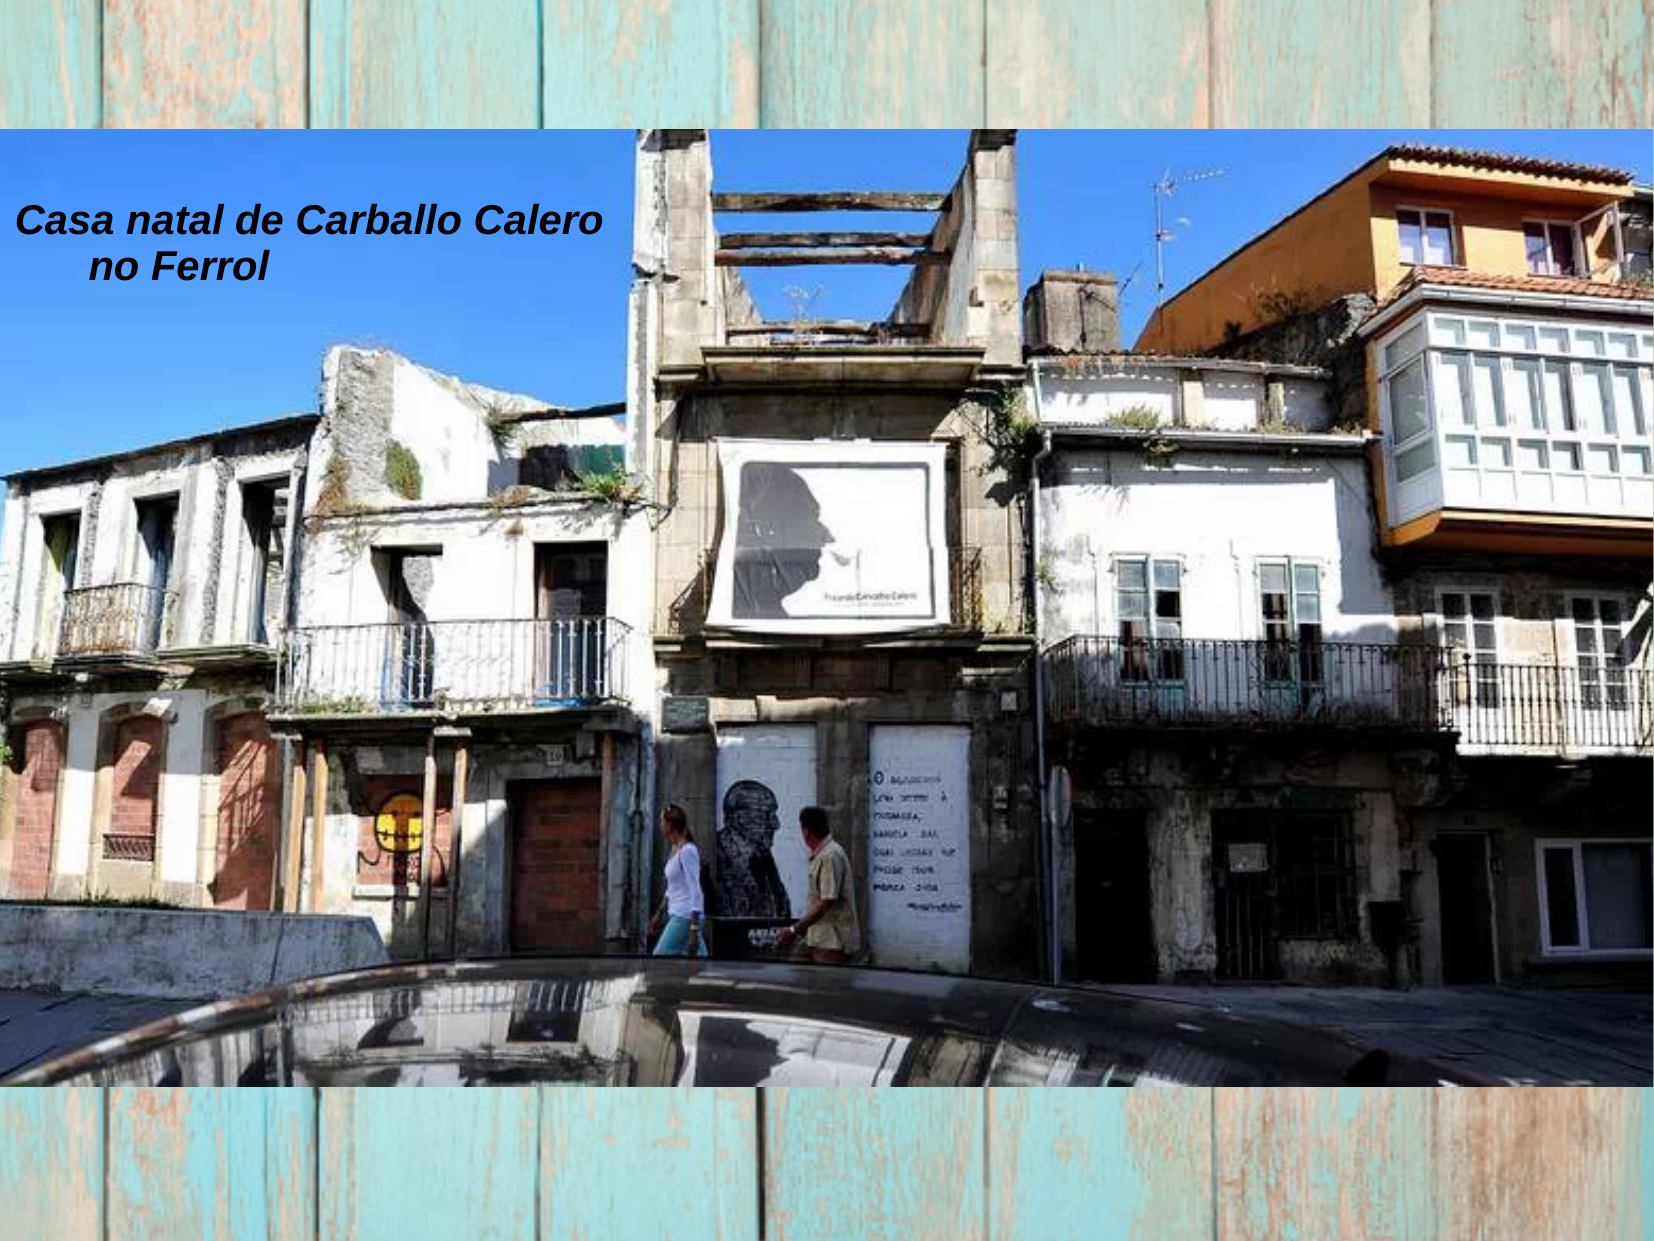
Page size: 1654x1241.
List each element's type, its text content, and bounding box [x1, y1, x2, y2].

text_box Casa natal de Carballo Calero no Ferrol [0, 188, 662, 392]
picture [0, 0, 1654, 1241]
